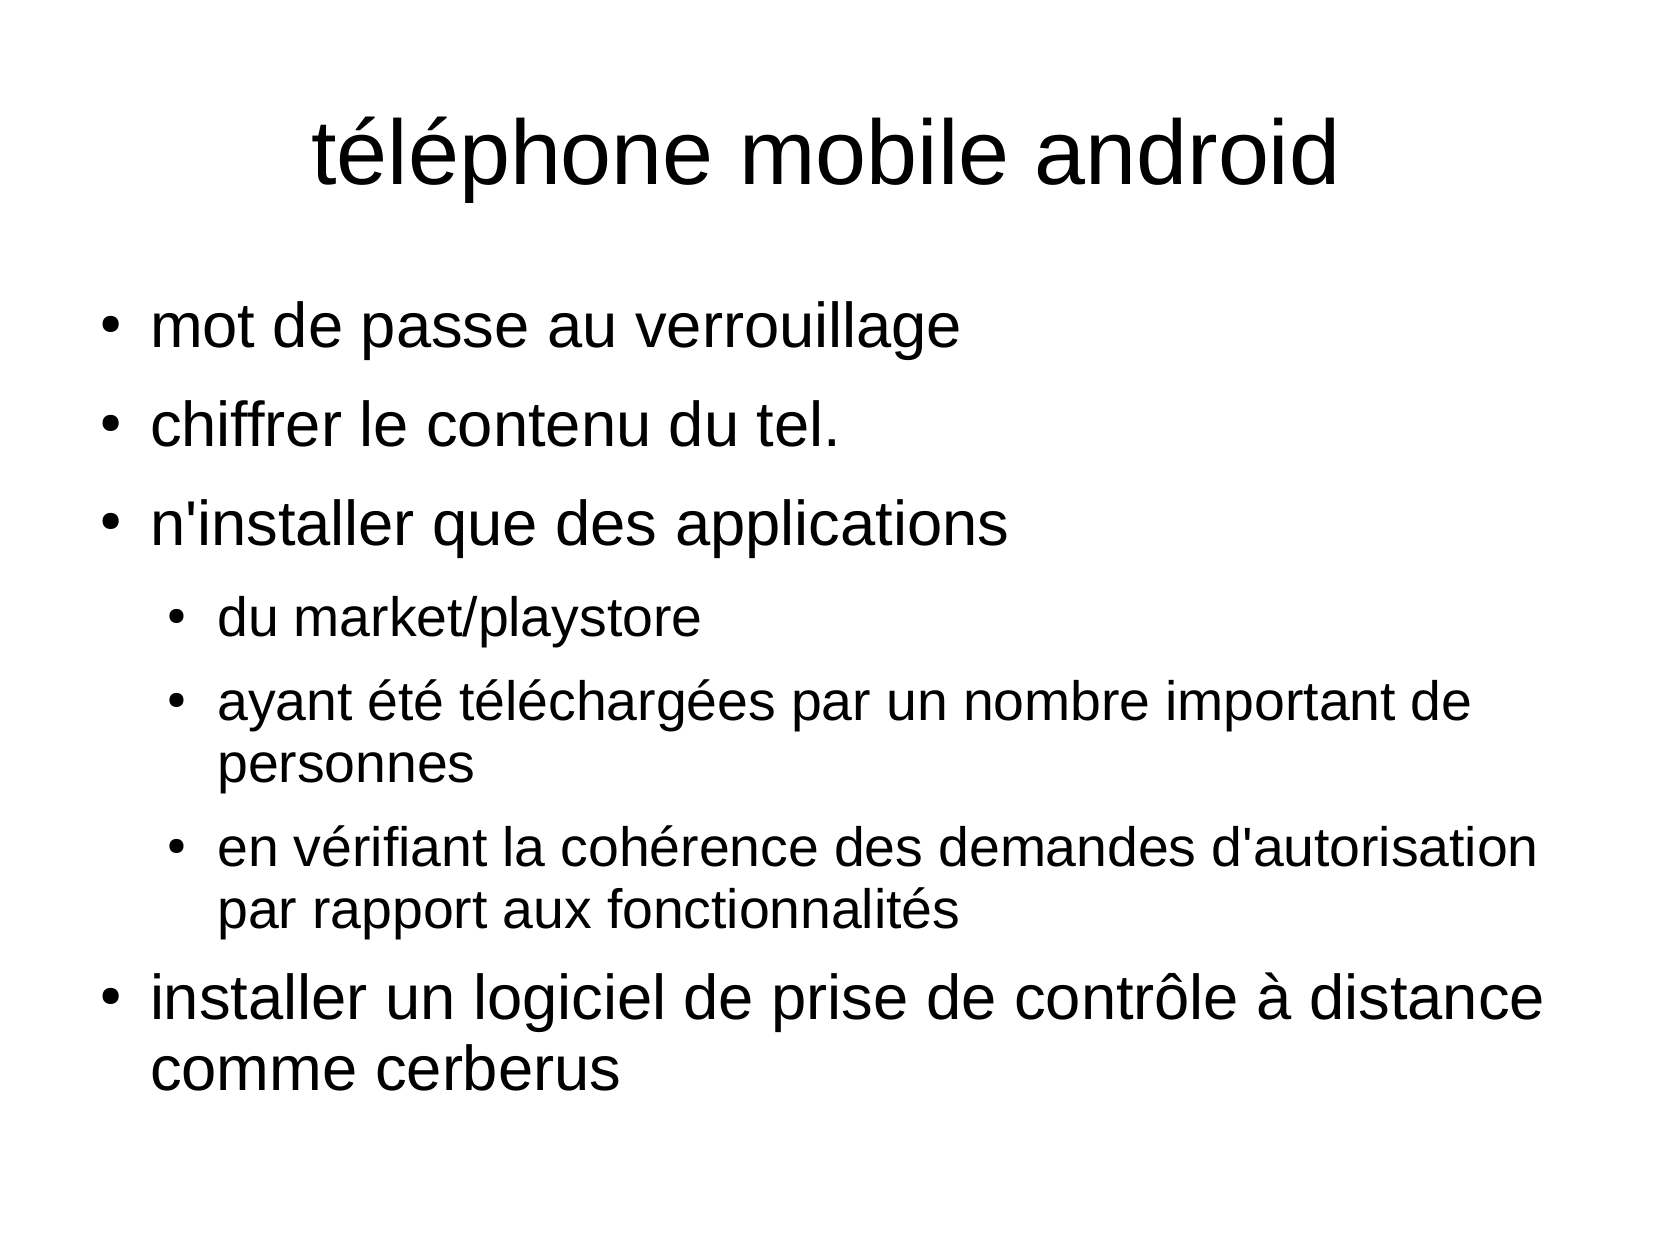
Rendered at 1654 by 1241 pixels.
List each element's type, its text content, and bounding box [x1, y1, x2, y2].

title téléphone mobile android [82, 49, 1571, 257]
list mot de passe au verrouillage chiffrer le contenu du tel. n'installer que des applications du market/playstore ayant été téléchargées par un nombre important de personnes en vérifiant la cohérence des demandes d'autorisation par rapport aux fonctionnalités installer un logiciel de prise de contrôle à distance comme cerberus [82, 290, 1571, 1109]
